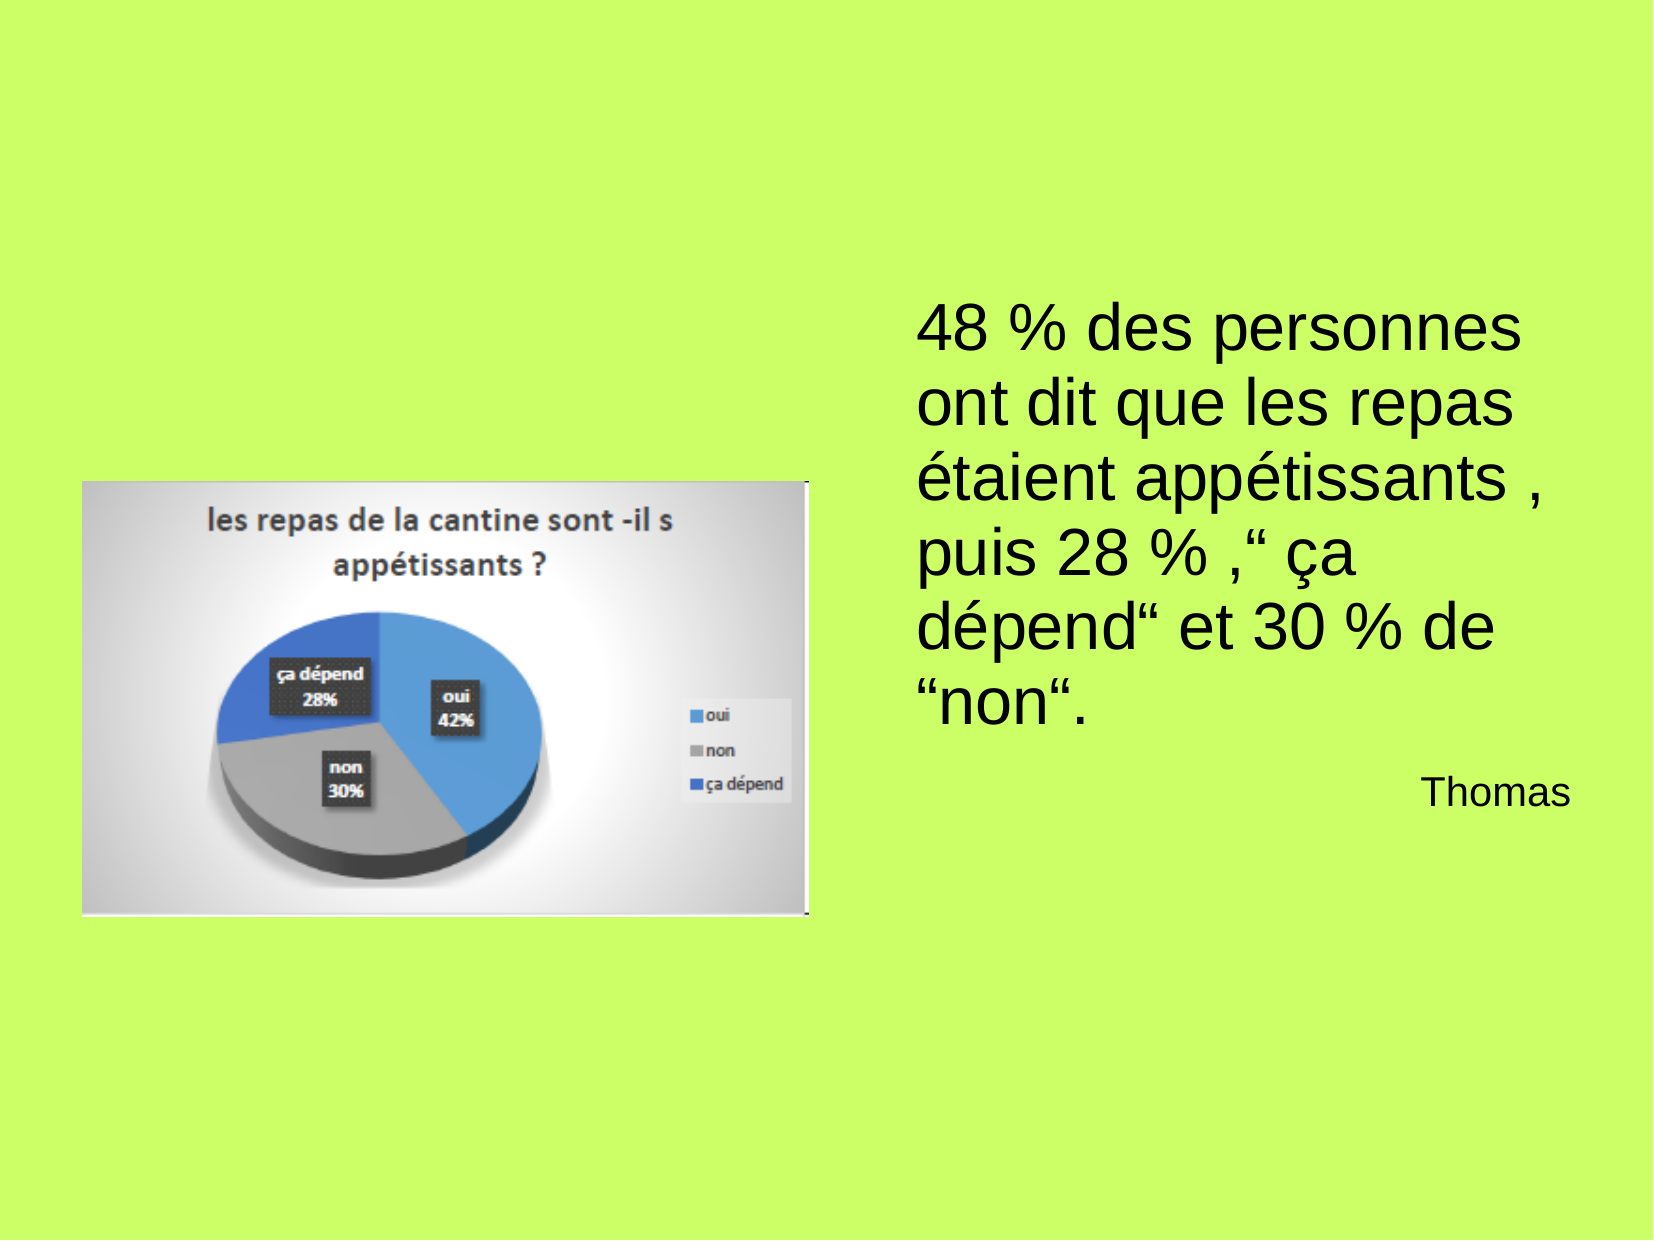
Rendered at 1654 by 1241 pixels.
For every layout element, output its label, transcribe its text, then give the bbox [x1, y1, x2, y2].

picture [82, 481, 809, 918]
list 48 % des personnes ont dit que les repas étaient appétissants , puis 28 % ,“ ça dépend“ et 30 % de “non“. Thomas [845, 290, 1572, 1109]
